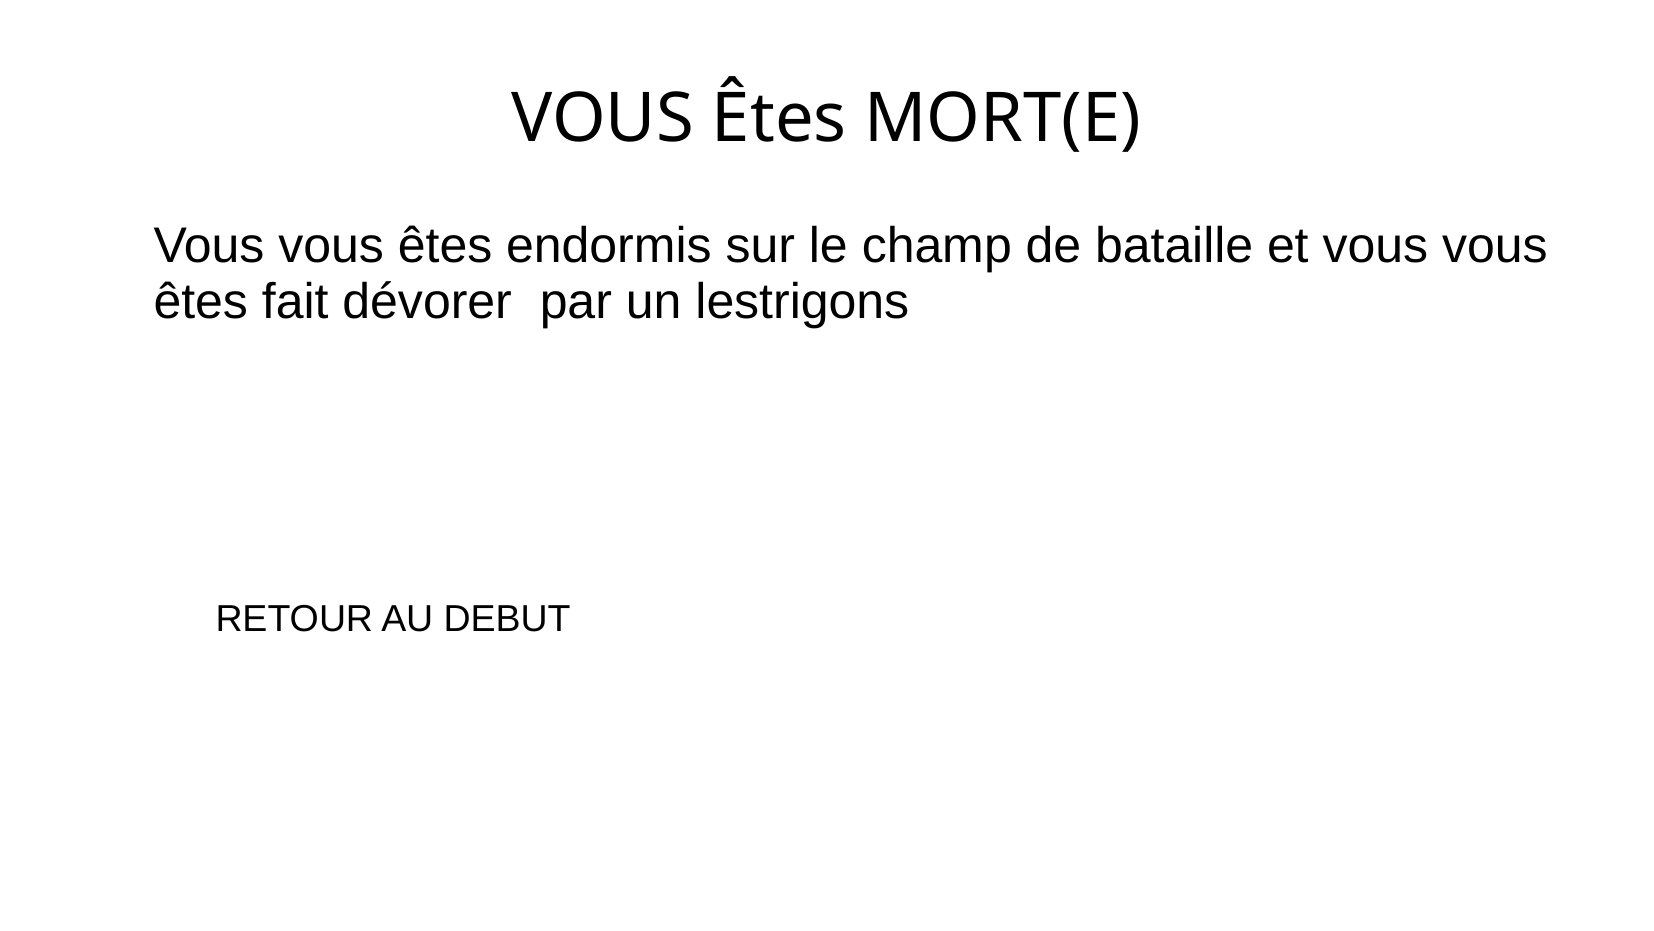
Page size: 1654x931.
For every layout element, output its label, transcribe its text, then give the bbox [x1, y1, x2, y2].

title VOUS Êtes MORT(E) [82, 37, 1571, 193]
list Vous vous êtes endormis sur le champ de bataille et vous vous êtes fait dévorer par un lestrigons [82, 217, 1571, 758]
text_box RETOUR AU DEBUT [200, 590, 1193, 647]
